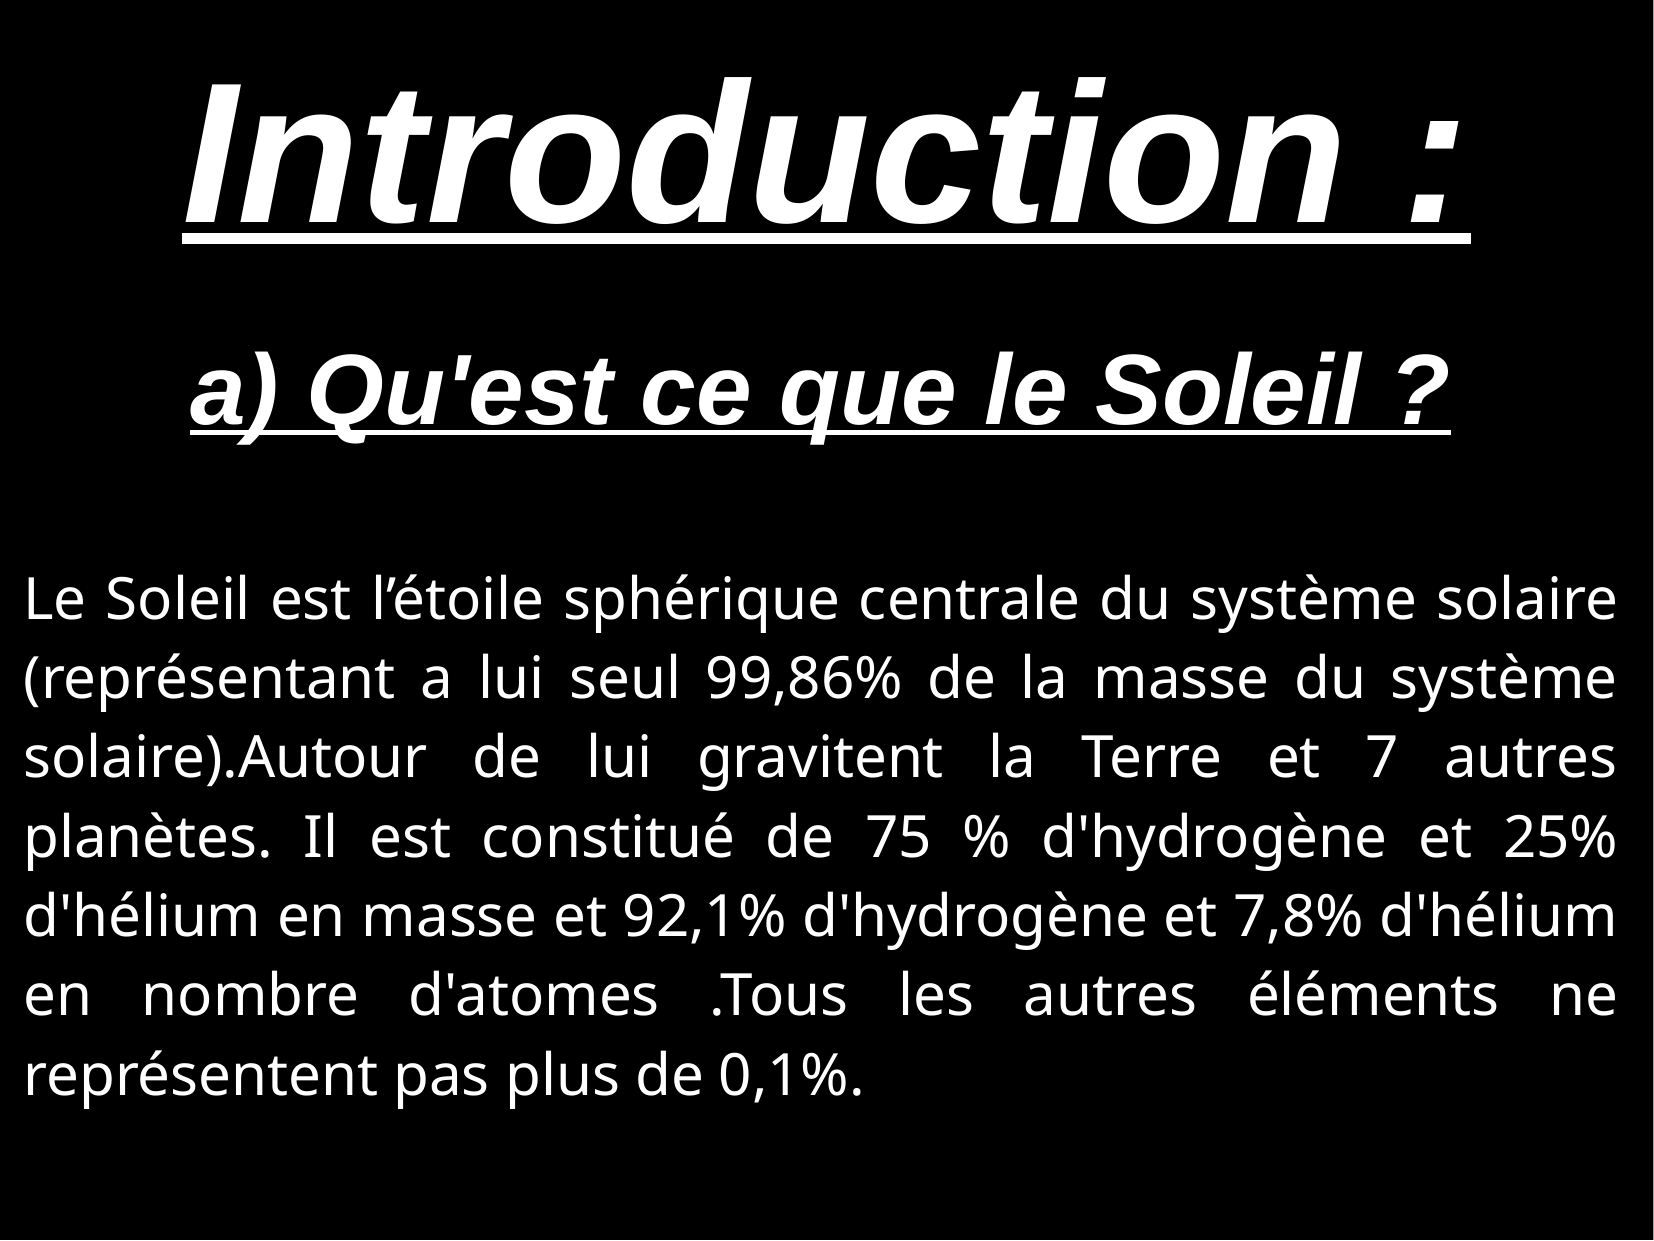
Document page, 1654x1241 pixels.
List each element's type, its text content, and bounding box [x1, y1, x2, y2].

subtitle a) Qu'est ce que le Soleil ? Le Soleil est l’étoile sphérique centrale du système solaire (représentant a lui seul 99,86% de la masse du système solaire).Autour de lui gravitent la Terre et 7 autres planètes. Il est constitué de 75 % d'hydrogène et 25% d'hélium en masse et 92,1% d'hydrogène et 7,8% d'hélium en nombre d'atomes .Tous les autres éléments ne représentent pas plus de 0,1%. [23, 200, 1619, 1241]
title Introduction : [82, 41, 1571, 200]
